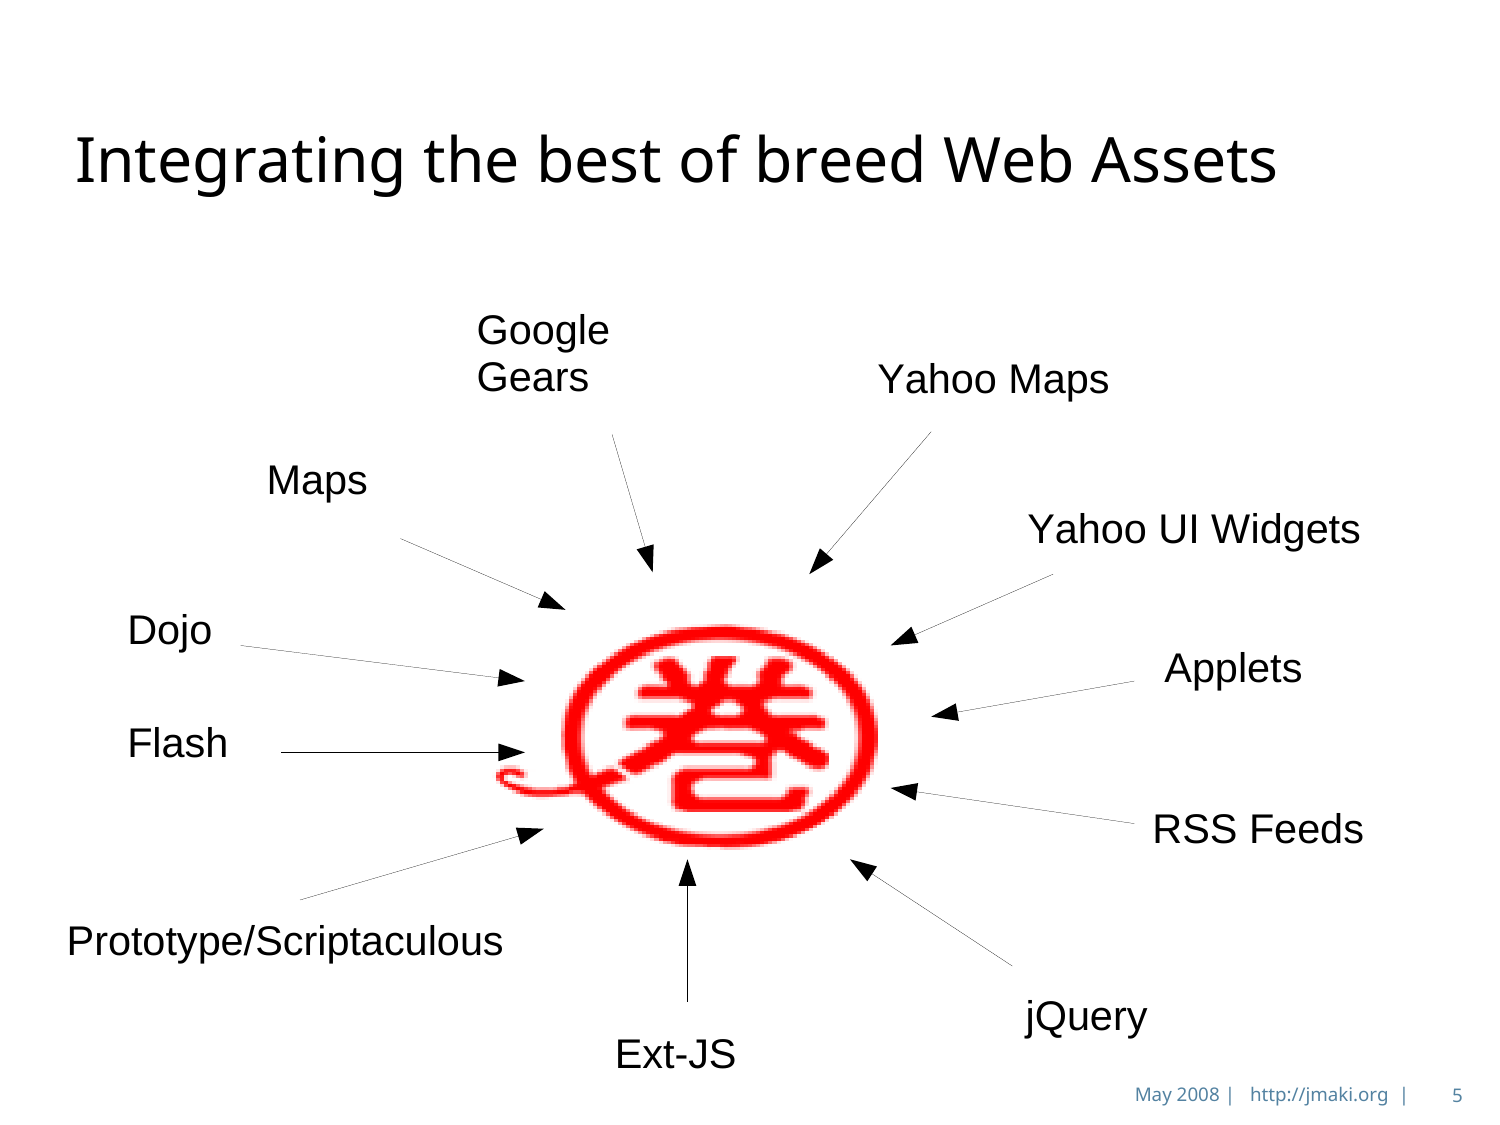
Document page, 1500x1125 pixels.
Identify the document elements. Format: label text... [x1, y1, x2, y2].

text_box RSS Feeds [1137, 798, 1463, 863]
text_box jQuery [1010, 985, 1163, 1051]
picture [484, 609, 891, 860]
text_box Yahoo Maps [862, 348, 1122, 413]
text_box Flash [112, 712, 244, 826]
text_box Maps [251, 450, 526, 515]
text_box Applets [1149, 637, 1463, 751]
text_box Google Gears [461, 299, 747, 446]
title Integrating the best of breed Web Assets [75, 124, 1426, 290]
text_box Yahoo UI Widgets [1012, 498, 1373, 563]
text_box Ext-JS [600, 1023, 827, 1088]
text_box Dojo [112, 600, 228, 665]
text_box Prototype/Scriptaculous [51, 910, 520, 976]
